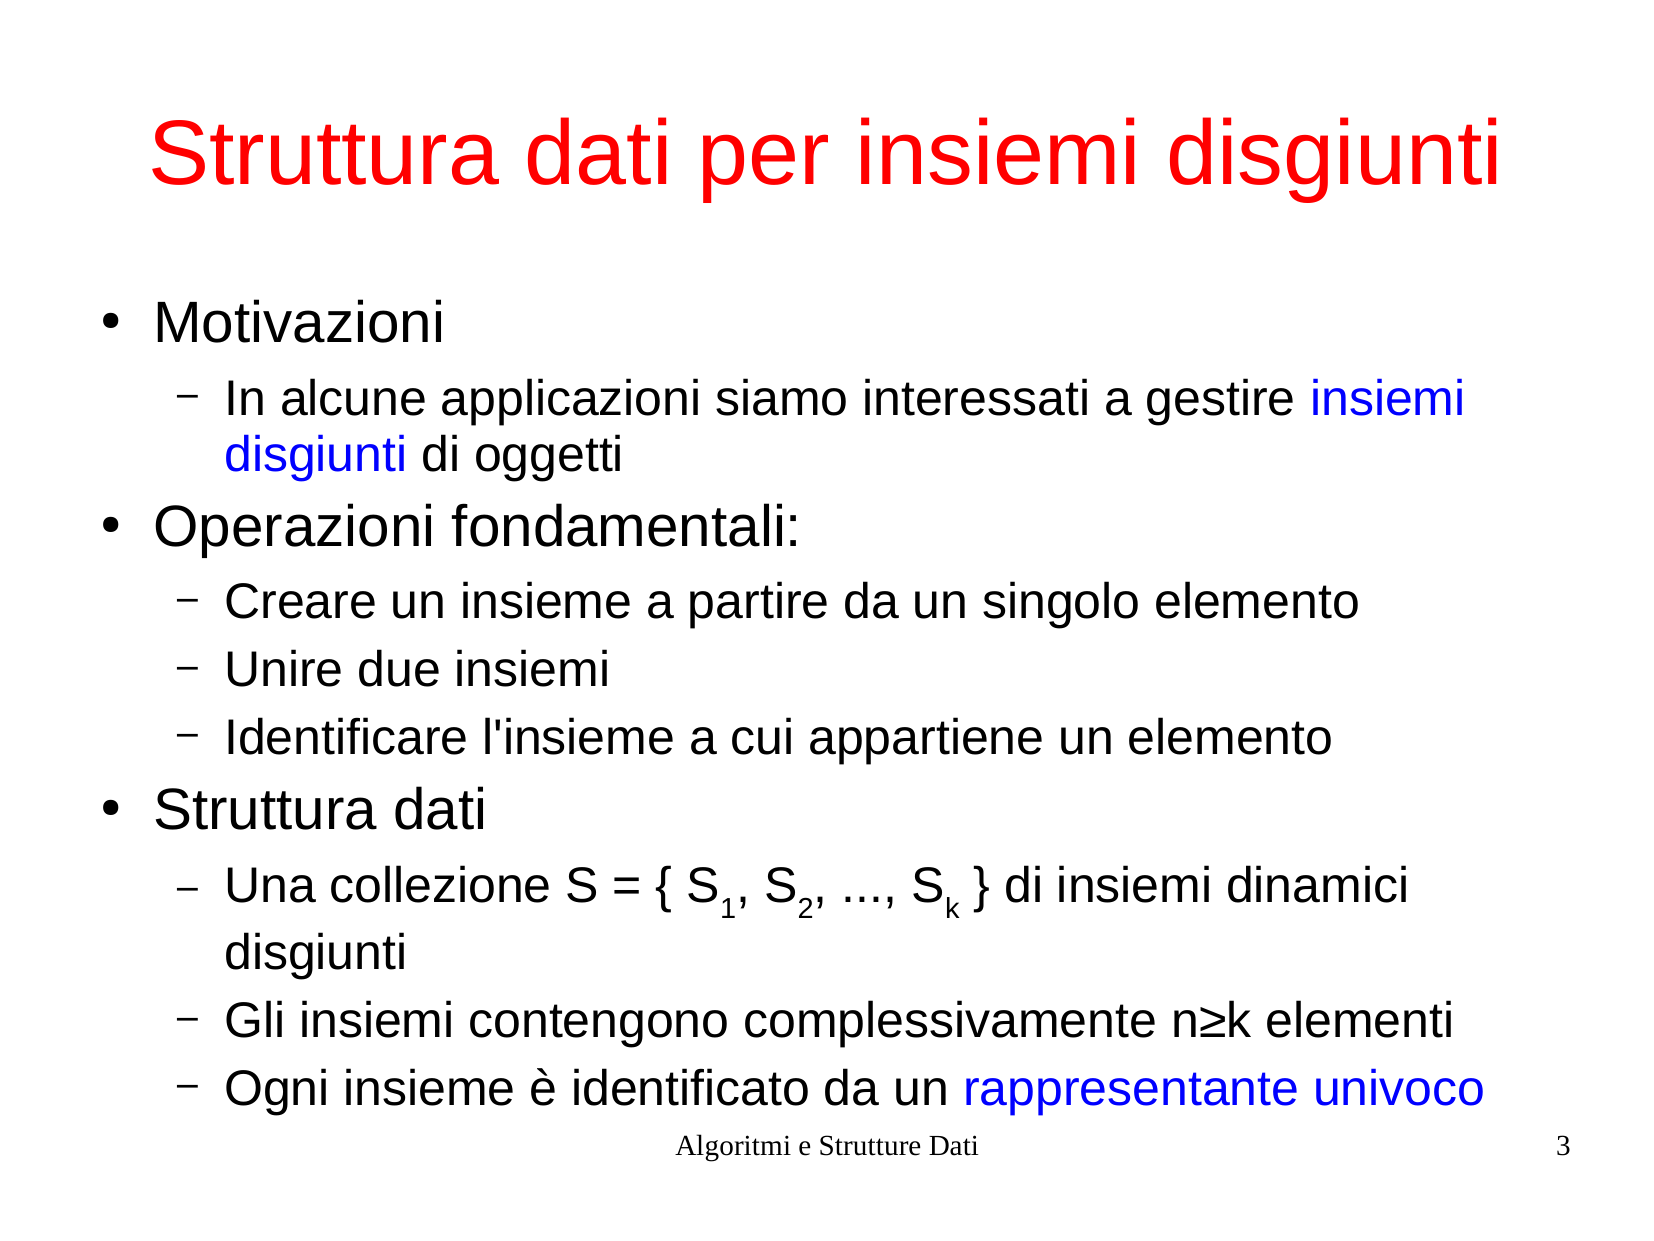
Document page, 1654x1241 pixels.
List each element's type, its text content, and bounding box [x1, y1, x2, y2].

list Motivazioni In alcune applicazioni siamo interessati a gestire insiemi disgiunti di oggetti Operazioni fondamentali: Creare un insieme a partire da un singolo elemento Unire due insiemi Identificare l'insieme a cui appartiene un elemento Struttura dati Una collezione S = { S1, S2, ..., Sk } di insiemi dinamici disgiunti Gli insiemi contengono complessivamente n≥k elementi Ogni insieme è identificato da un rappresentante univoco [82, 290, 1571, 1117]
title Struttura dati per insiemi disgiunti [82, 49, 1571, 257]
